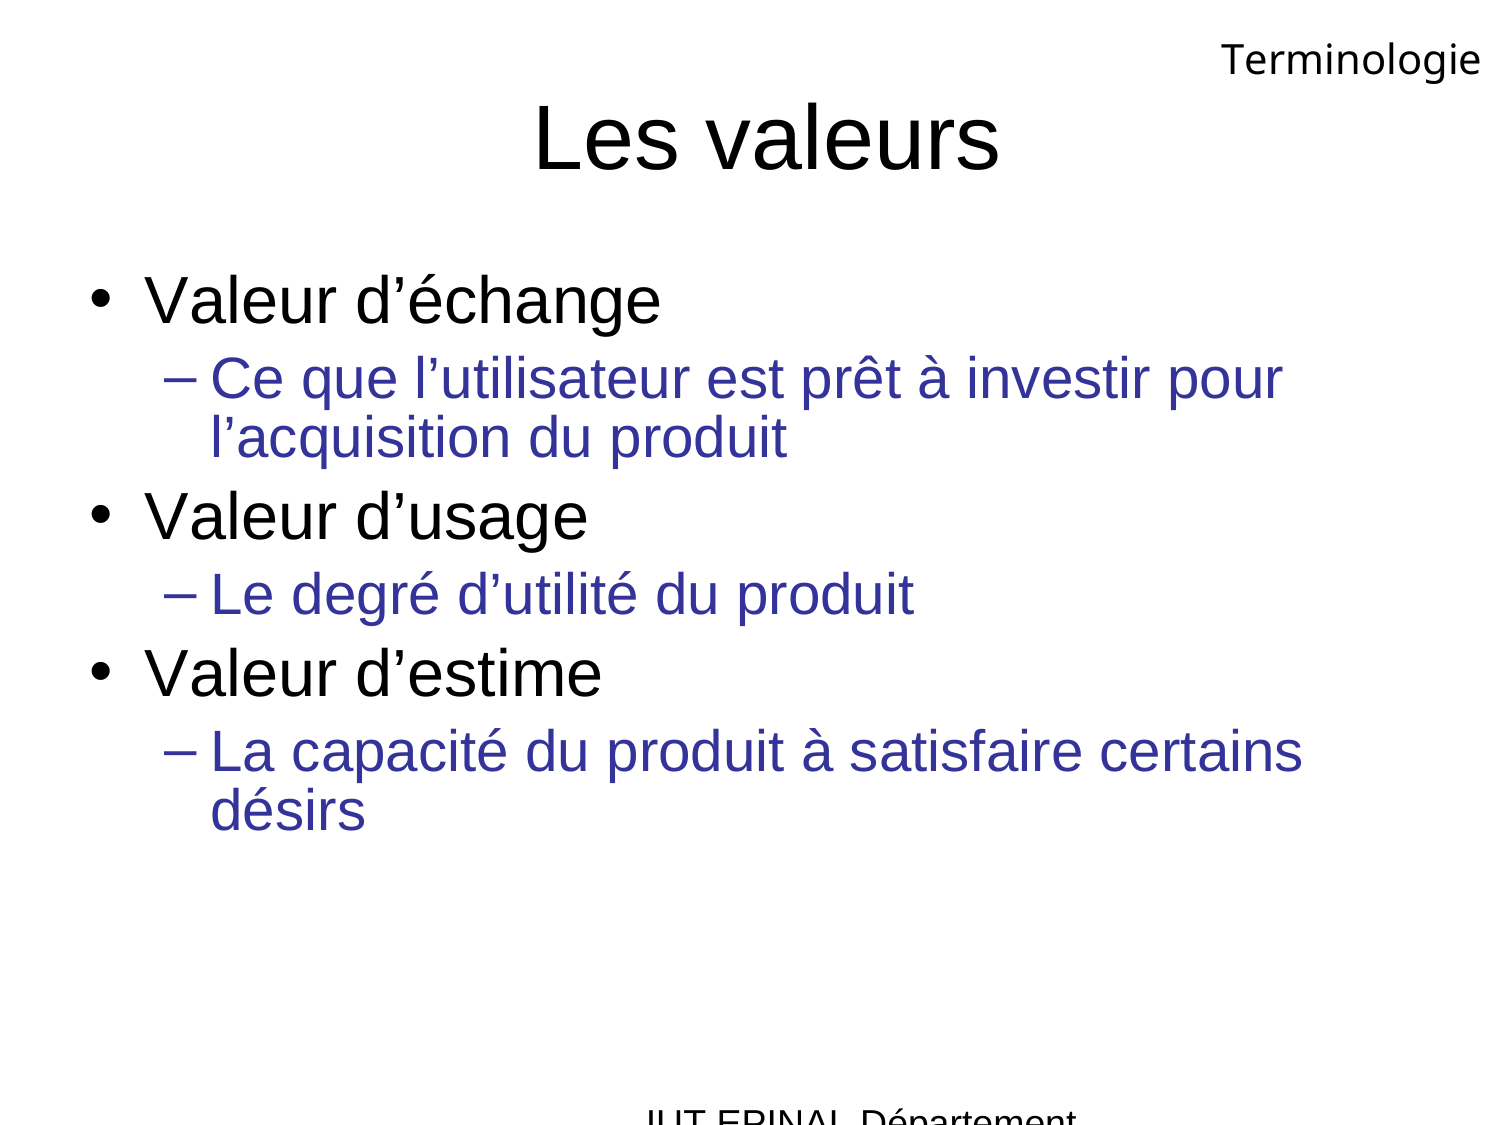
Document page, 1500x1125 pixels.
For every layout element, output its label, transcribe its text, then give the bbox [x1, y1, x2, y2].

list Valeur d’échange Ce que l’utilisateur est prêt à investir pour l’acquisition du produit Valeur d’usage Le degré d’utilité du produit Valeur d’estime La capacité du produit à satisfaire certains désirs [75, 262, 1426, 1005]
title Les valeurs [75, 45, 1426, 233]
text_box Terminologie [1206, 24, 1498, 91]
